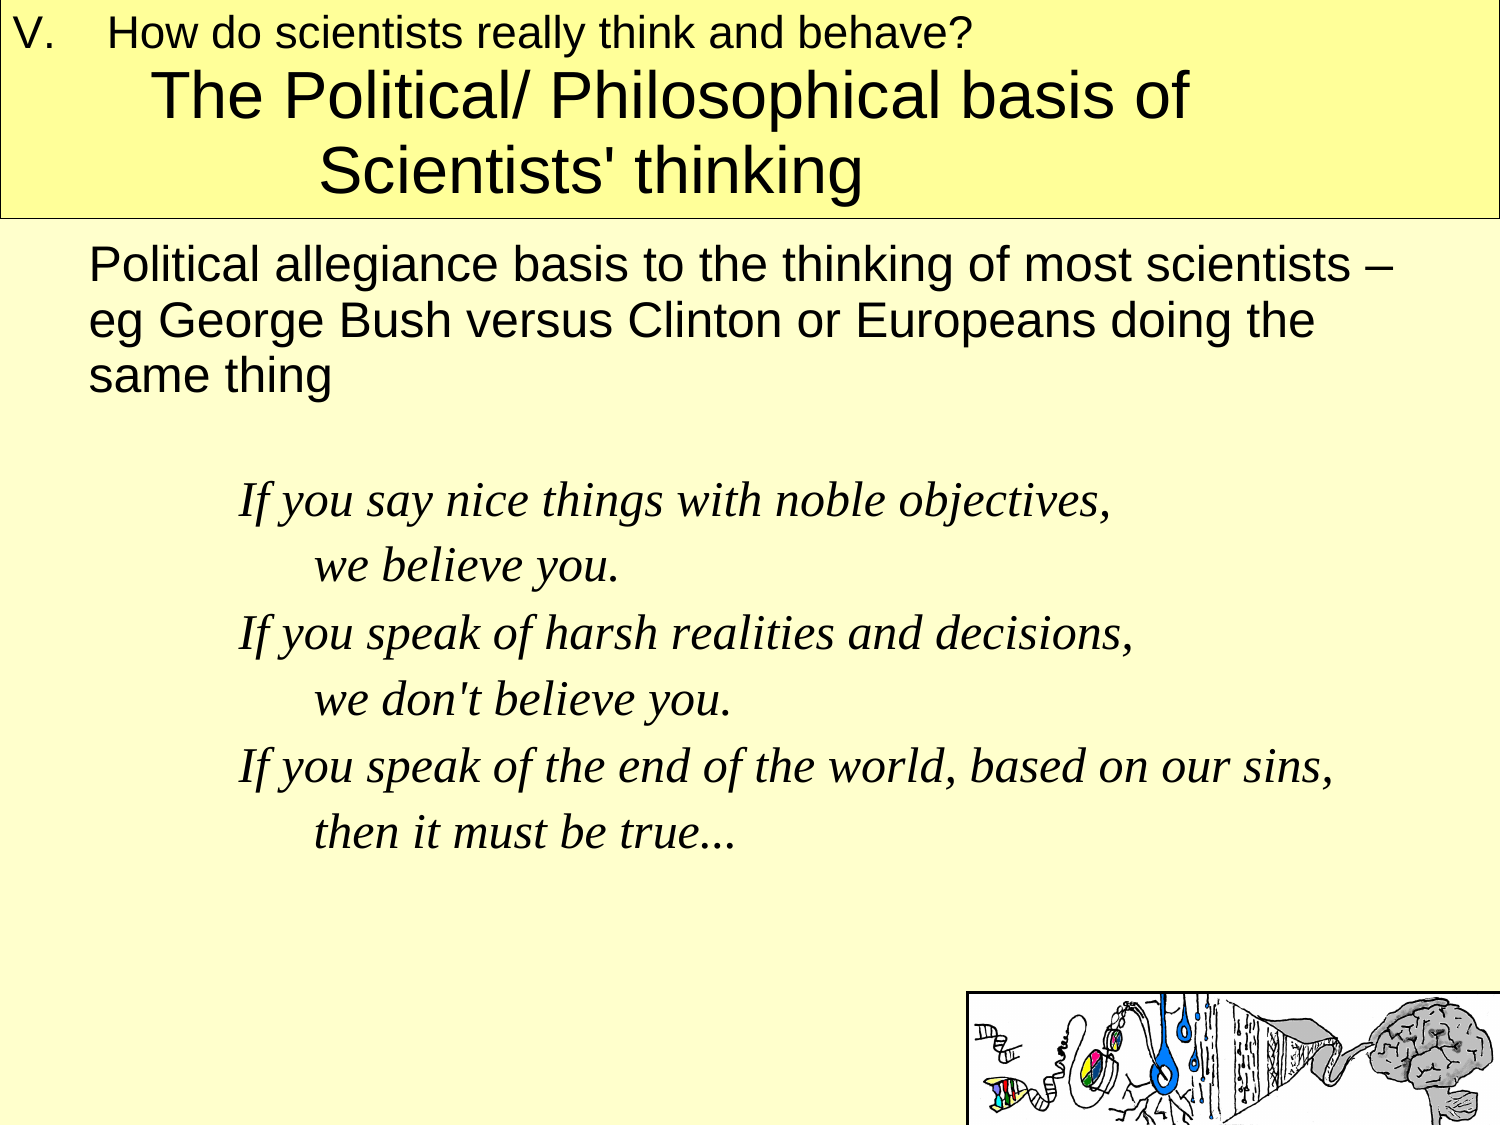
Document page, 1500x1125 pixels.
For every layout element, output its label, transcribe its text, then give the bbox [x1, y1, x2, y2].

list Political allegiance basis to the thinking of most scientists – eg George Bush versus Clinton or Europeans doing the same thing If you say nice things with noble objectives, we believe you. If you speak of harsh realities and decisions, we don't believe you. If you speak of the end of the world, based on our sins, then it must be true... [88, 236, 1418, 1093]
picture [969, 994, 1500, 1125]
title V. How do scientists really think and behave? The Political/ Philosophical basis of Scientists' thinking [0, 0, 1500, 219]
